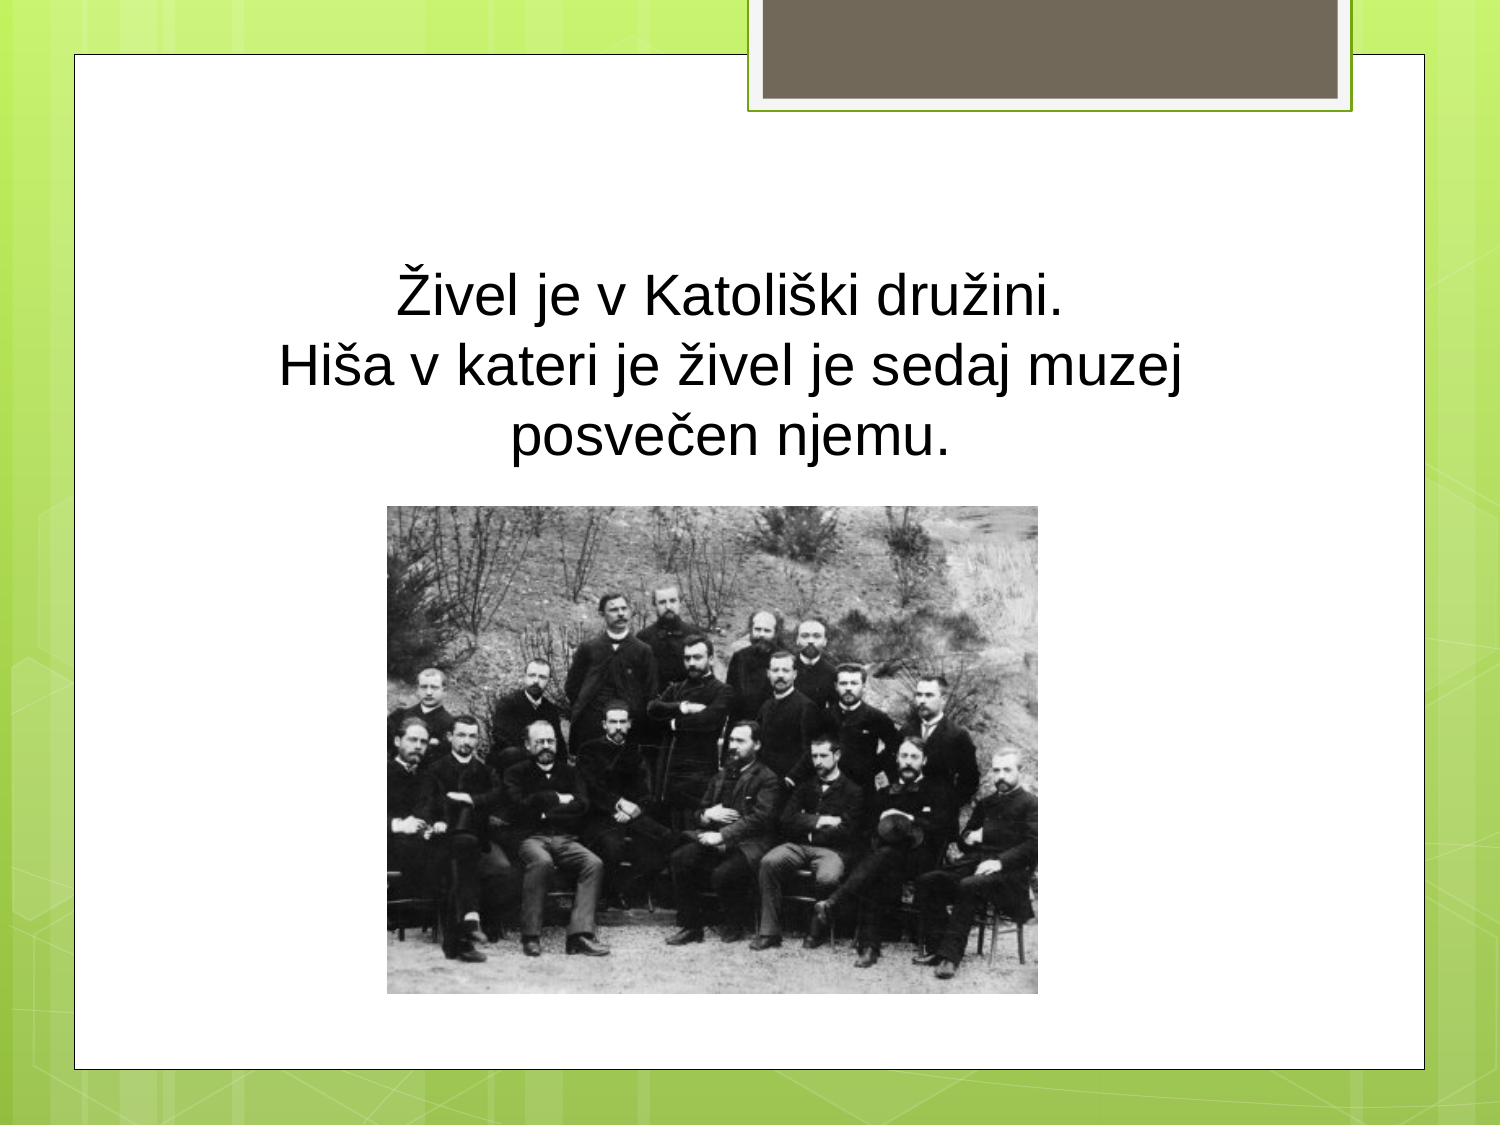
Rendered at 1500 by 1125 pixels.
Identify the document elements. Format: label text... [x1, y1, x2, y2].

text_box Živel je v Katoliški družini. Hiša v kateri je živel je sedaj muzej posvečen njemu. [262, 249, 1200, 475]
picture [387, 506, 1038, 994]
